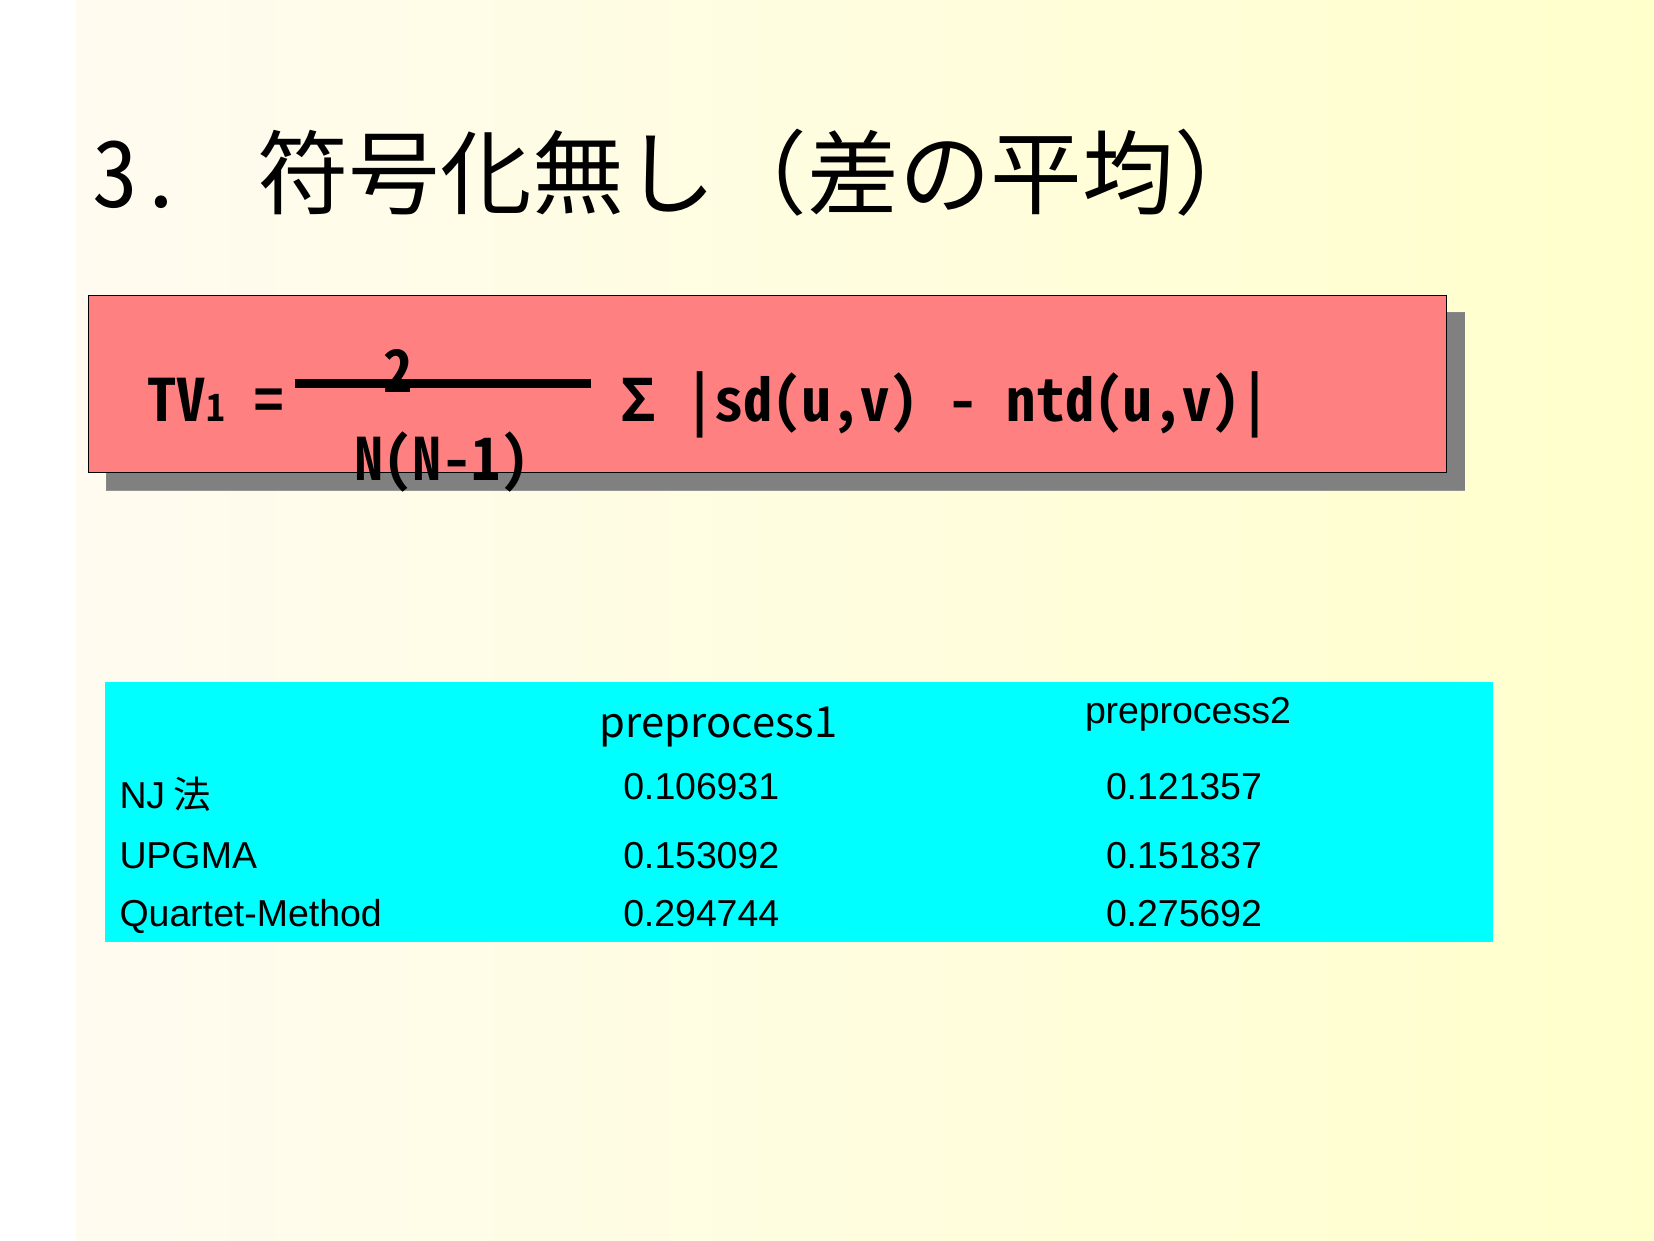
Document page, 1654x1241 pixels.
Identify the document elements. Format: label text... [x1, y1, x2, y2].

text_box TV1 = Σ |sd(u,v) - ntd(u,v)| [147, 354, 1418, 413]
table_cell 0.153092 [567, 827, 1028, 885]
table_cell 0.275692 [1028, 885, 1493, 942]
table_cell 0.106931 [567, 758, 1028, 827]
table_cell NJ法 [105, 758, 567, 827]
table_cell 0.121357 [1028, 758, 1493, 827]
table_cell UPGMA [105, 827, 567, 885]
table_header [105, 682, 567, 758]
table_cell 0.151837 [1028, 827, 1493, 885]
title [29, 0, 1518, 368]
table_header preprocess1 [567, 682, 1028, 758]
text_box 3. 符号化無し（差の平均） [89, 118, 1300, 216]
text_box 2 [383, 324, 456, 384]
table_header preprocess2 [1028, 682, 1493, 758]
text_box N(N-1) [354, 413, 532, 472]
table_cell 0.294744 [567, 885, 1028, 942]
table_cell Quartet-Method [105, 885, 567, 942]
text_box [88, 295, 1447, 473]
